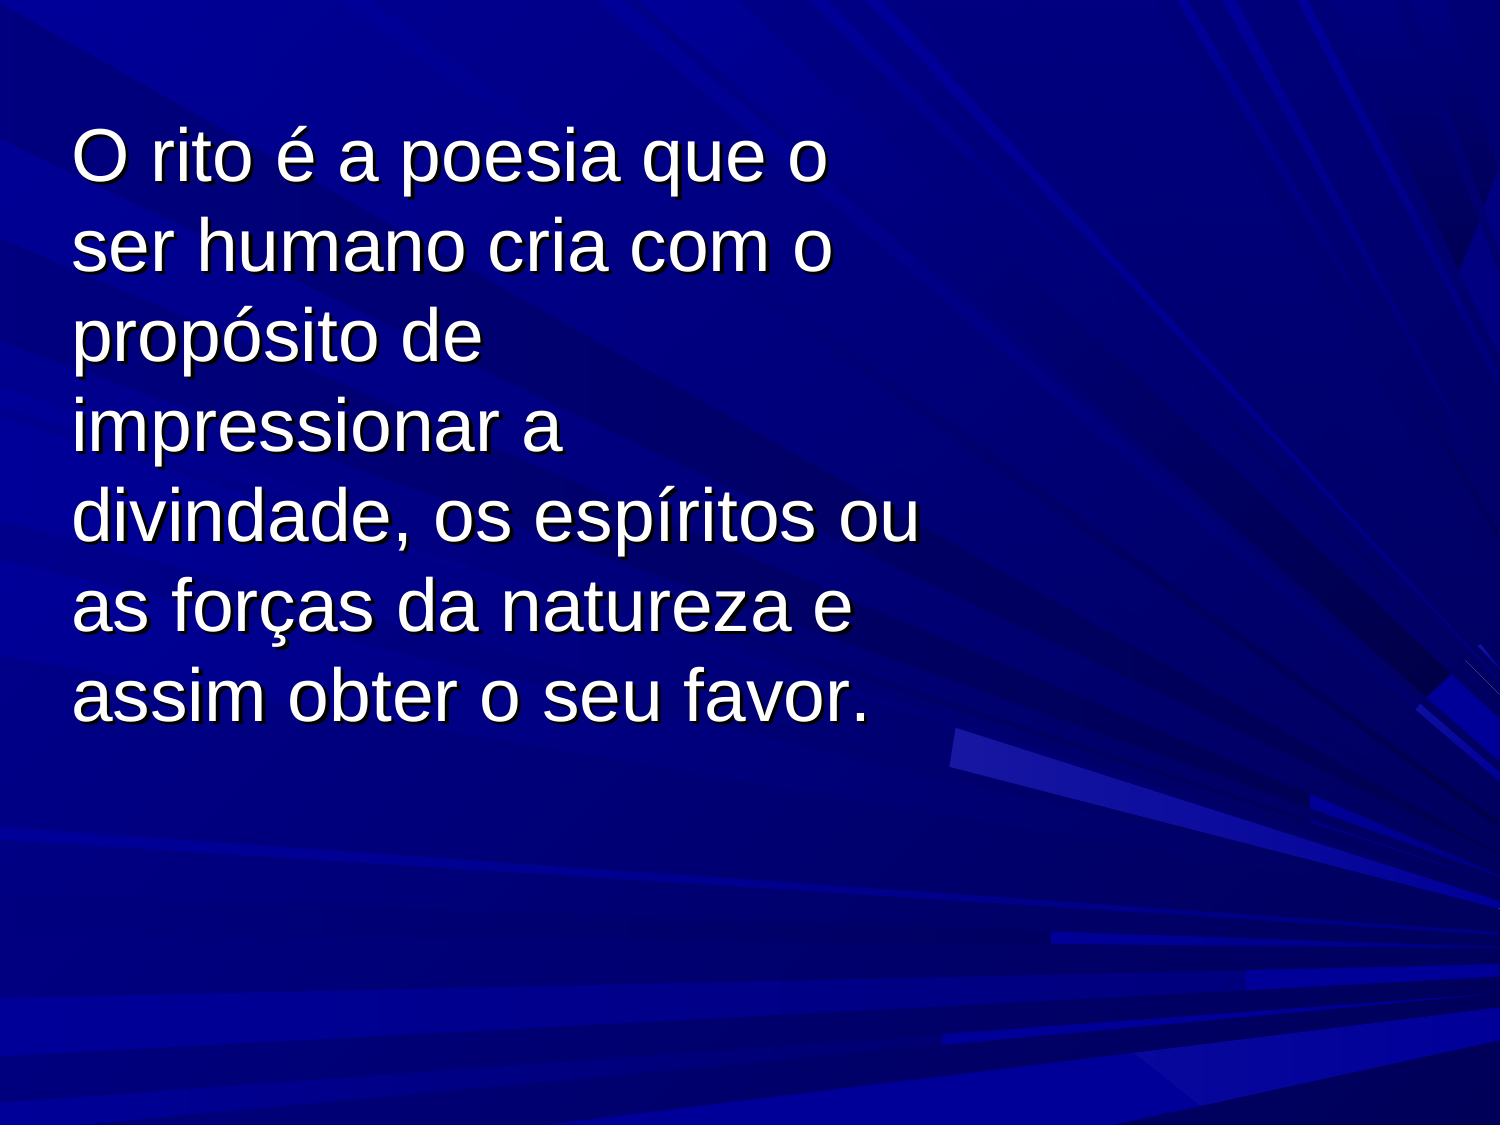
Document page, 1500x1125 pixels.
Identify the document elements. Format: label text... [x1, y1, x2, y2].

list O rito é a poesia que o ser humano cria com o propósito de impressionar a divindade, os espíritos ou as forças da natureza e assim obter o seu favor. [0, 0, 938, 1125]
